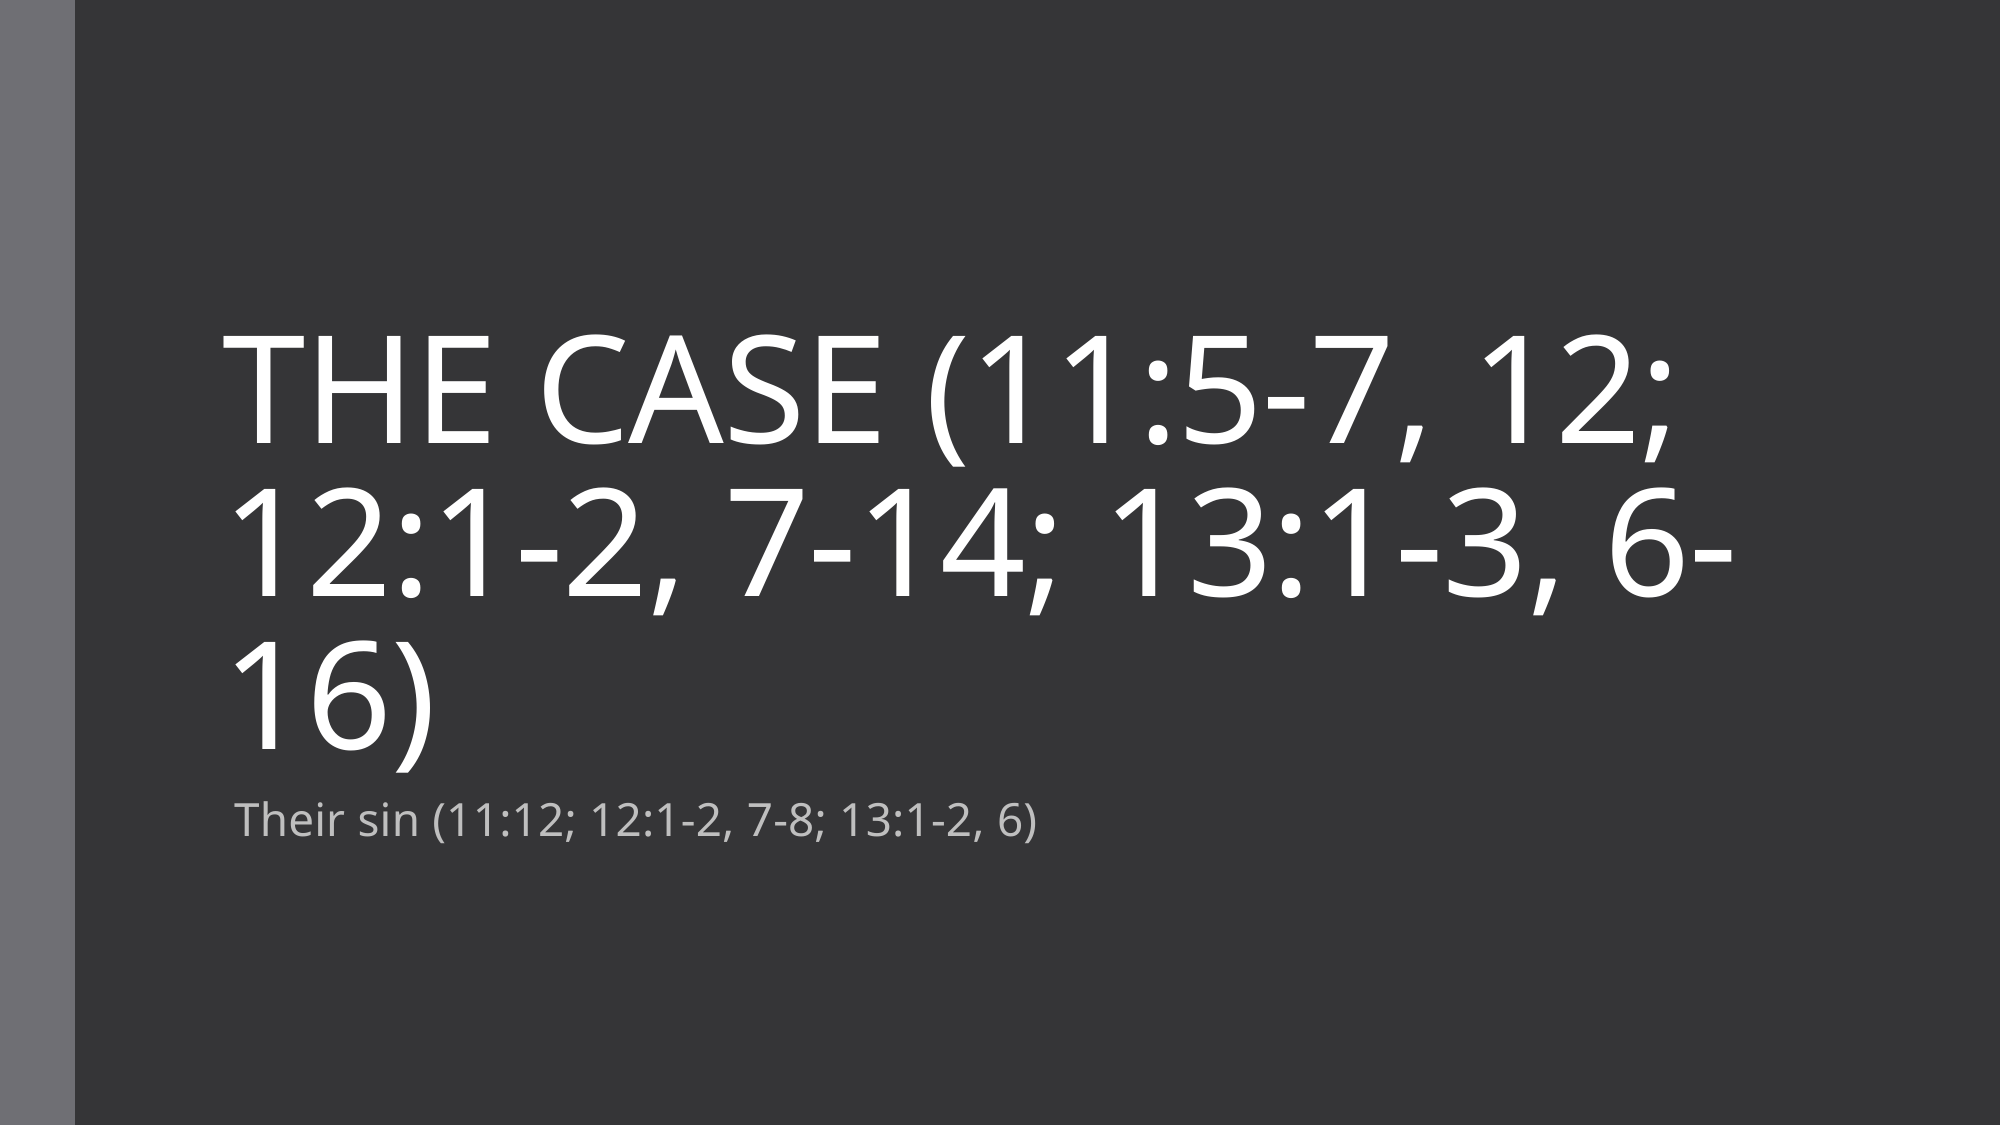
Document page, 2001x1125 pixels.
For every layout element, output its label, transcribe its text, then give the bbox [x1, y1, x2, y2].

subtitle Their sin (11:12; 12:1-2, 7-8; 13:1-2, 6) [206, 787, 1752, 1066]
title THE CASE (11:5-7, 12; 12:1-2, 7-14; 13:1-3, 6-16) [206, 124, 1752, 787]
